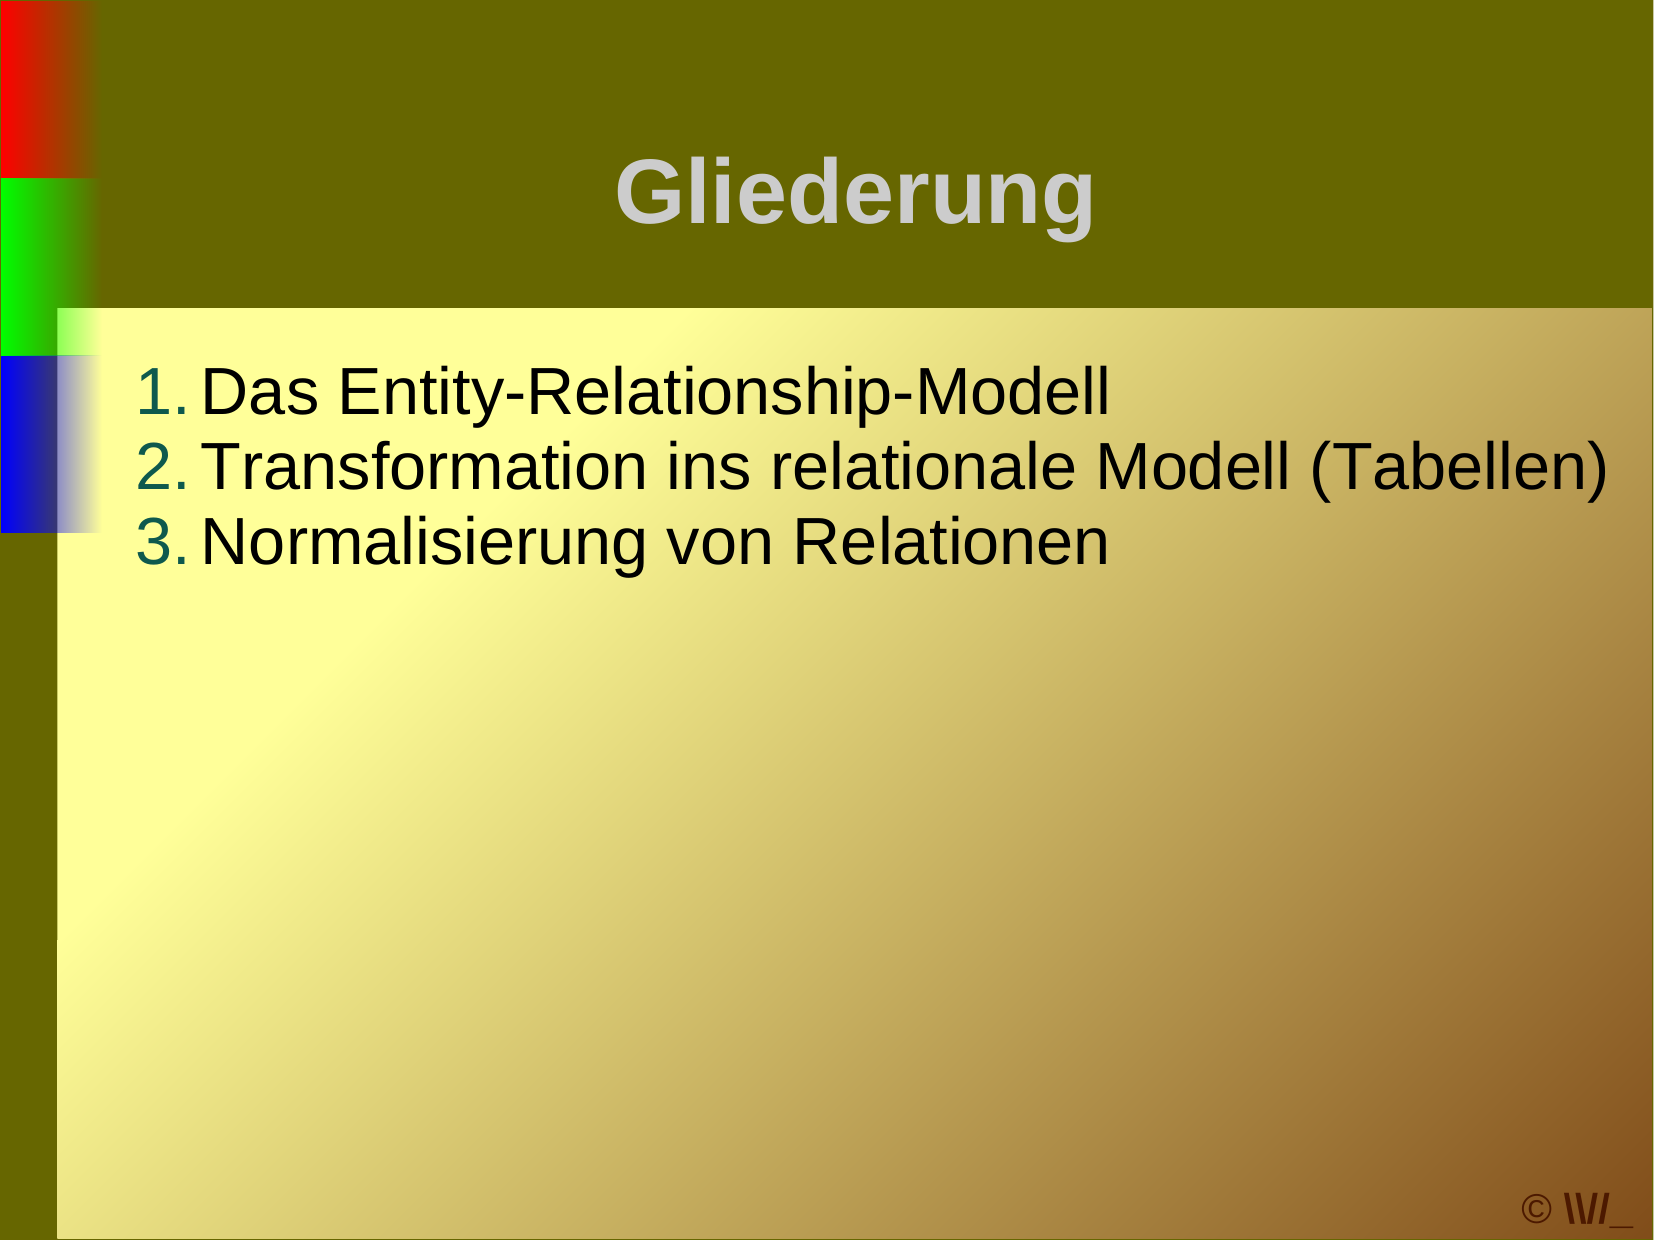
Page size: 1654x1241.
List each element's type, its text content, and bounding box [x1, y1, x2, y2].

title Gliederung [118, 88, 1595, 296]
list Das Entity-Relationship-Modell Transformation ins relationale Modell (Tabellen) Normalisierung von Relationen [118, 354, 1654, 1182]
